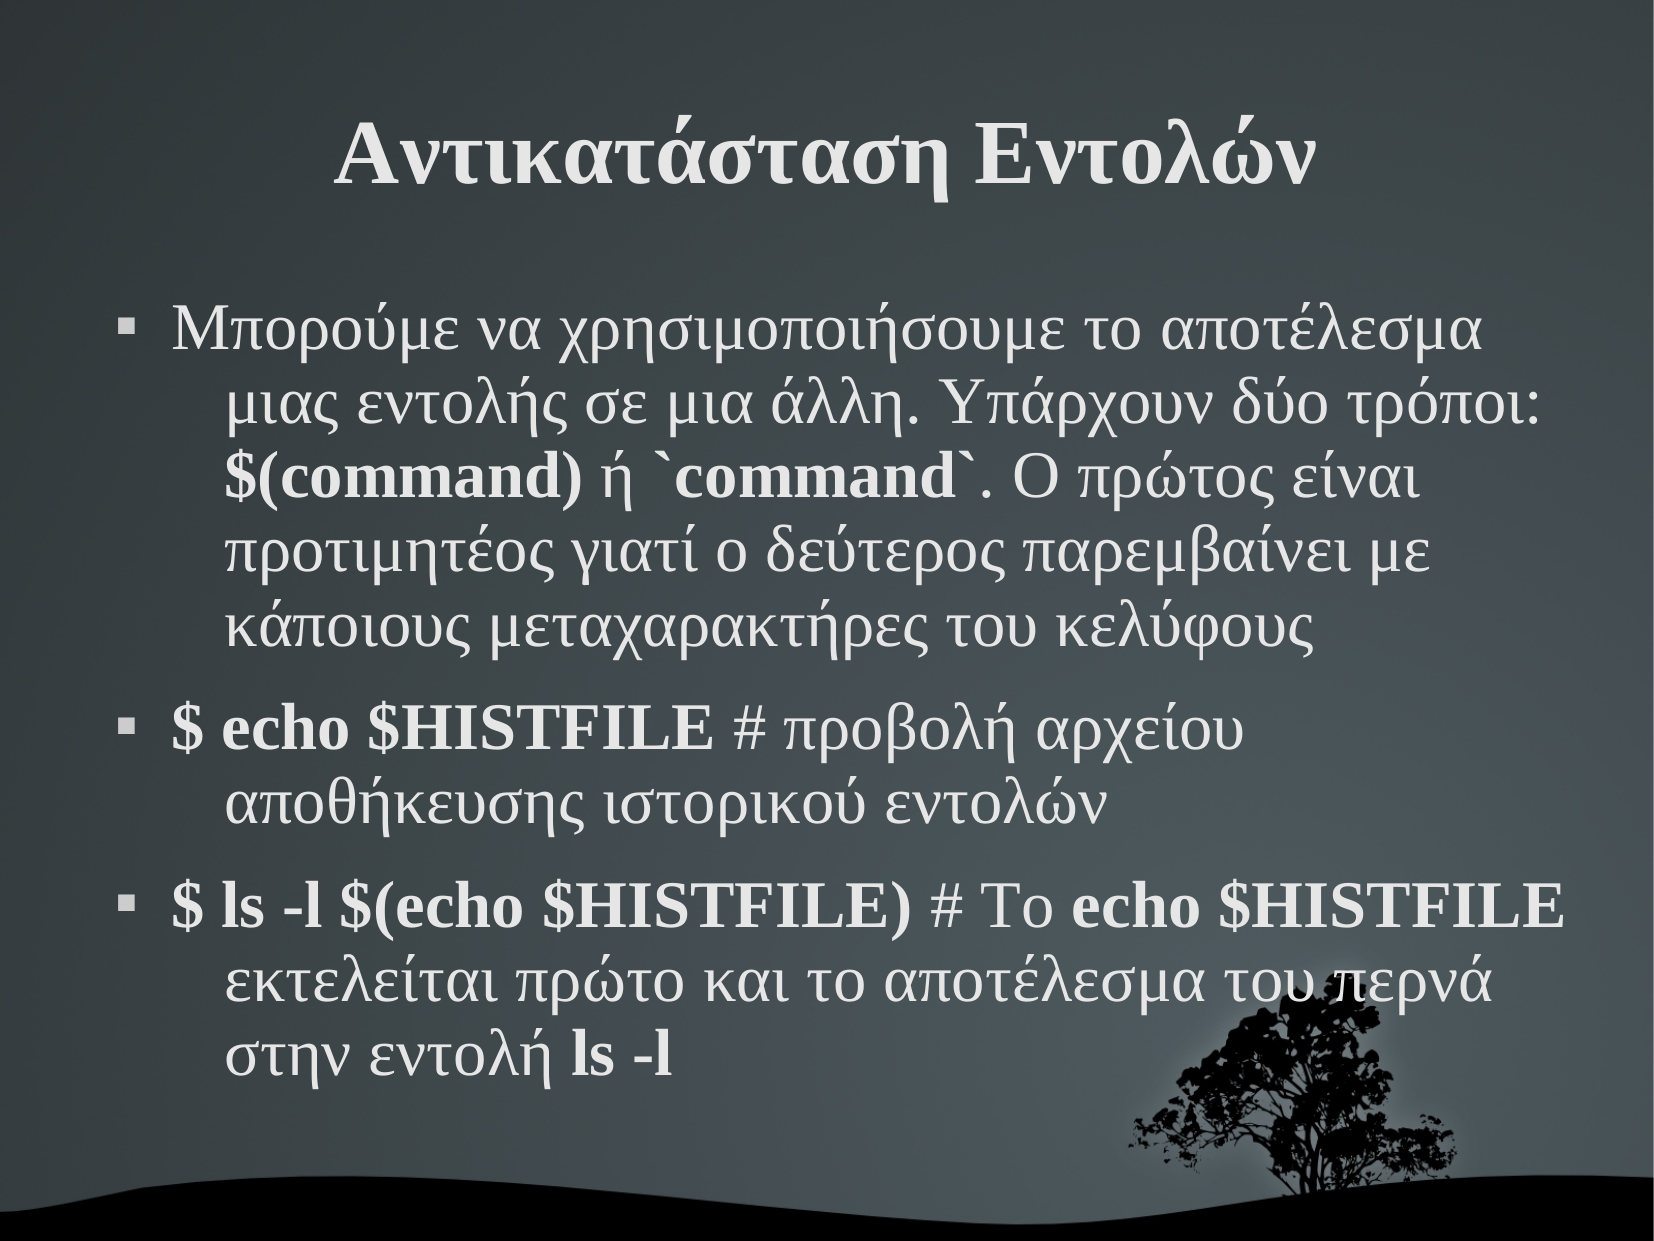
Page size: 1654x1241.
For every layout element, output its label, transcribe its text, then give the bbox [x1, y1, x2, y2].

list Μπορούμε να χρησιμοποιήσουμε το αποτέλεσμα μιας εντολής σε μια άλλη. Υπάρχουν δύο τρόποι: $(command) ή `command`. Ο πρώτος είναι προτιμητέος γιατί ο δεύτερος παρεμβαίνει με κάποιους μεταχαρακτήρες του κελύφους $ echo $HISTFILE # προβολή αρχείου αποθήκευσης ιστορικού εντολών $ ls -l $(echo $HISTFILE) # Το echo $HISTFILE εκτελείται πρώτο και το αποτέλεσμα του περνά στην εντολή ls -l [82, 290, 1571, 1241]
picture [0, 0, 1654, 1241]
title Αντικατάσταση Εντολών [82, 49, 1571, 257]
